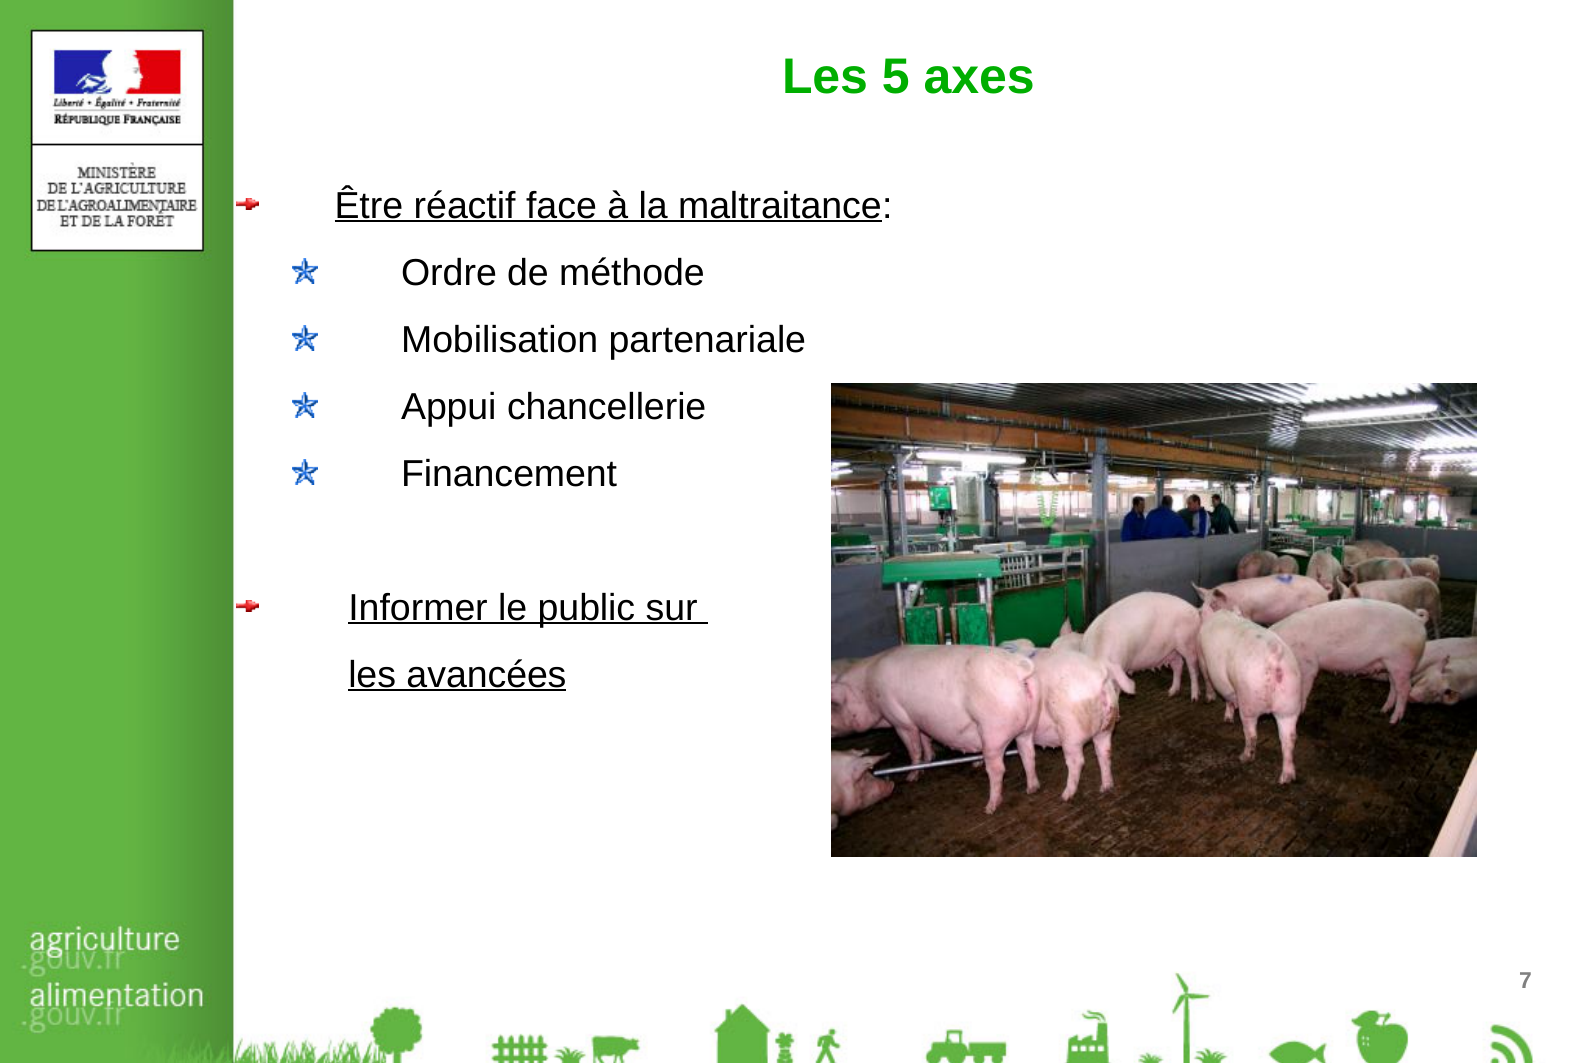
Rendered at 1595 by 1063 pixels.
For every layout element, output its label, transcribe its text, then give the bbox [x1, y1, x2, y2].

picture [0, 0, 1595, 1063]
list Être réactif face à la maltraitance: Ordre de méthode Mobilisation partenariale Appui chancellerie Financement Informer le public sur les avancées [236, 110, 1595, 1004]
picture [831, 383, 1477, 857]
title Les 5 axes [265, 29, 1565, 110]
